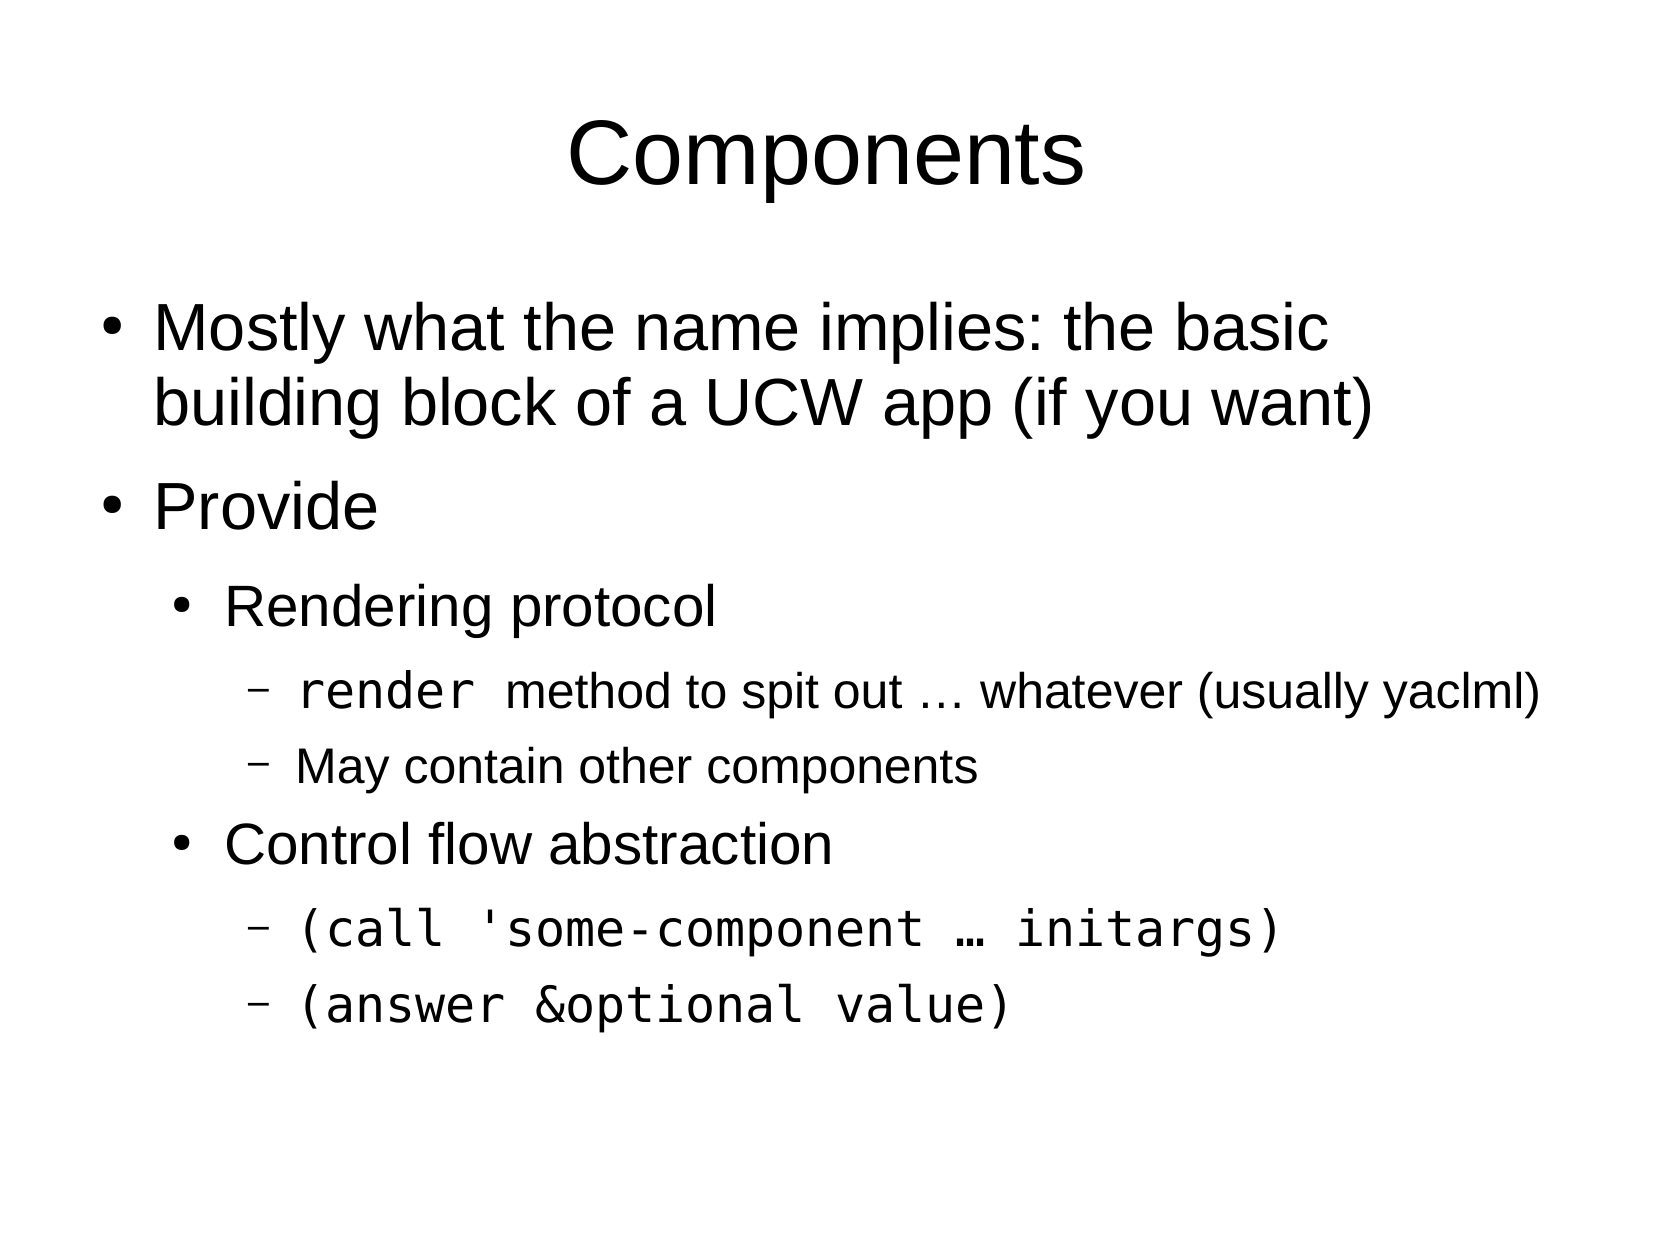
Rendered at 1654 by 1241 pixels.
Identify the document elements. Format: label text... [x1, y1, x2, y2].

title Components [82, 49, 1571, 257]
list Mostly what the name implies: the basic building block of a UCW app (if you want) Provide Rendering protocol render method to spit out … whatever (usually yaclml) May contain other components Control flow abstraction (call 'some-component … initargs) (answer &optional value) [82, 290, 1571, 1109]
